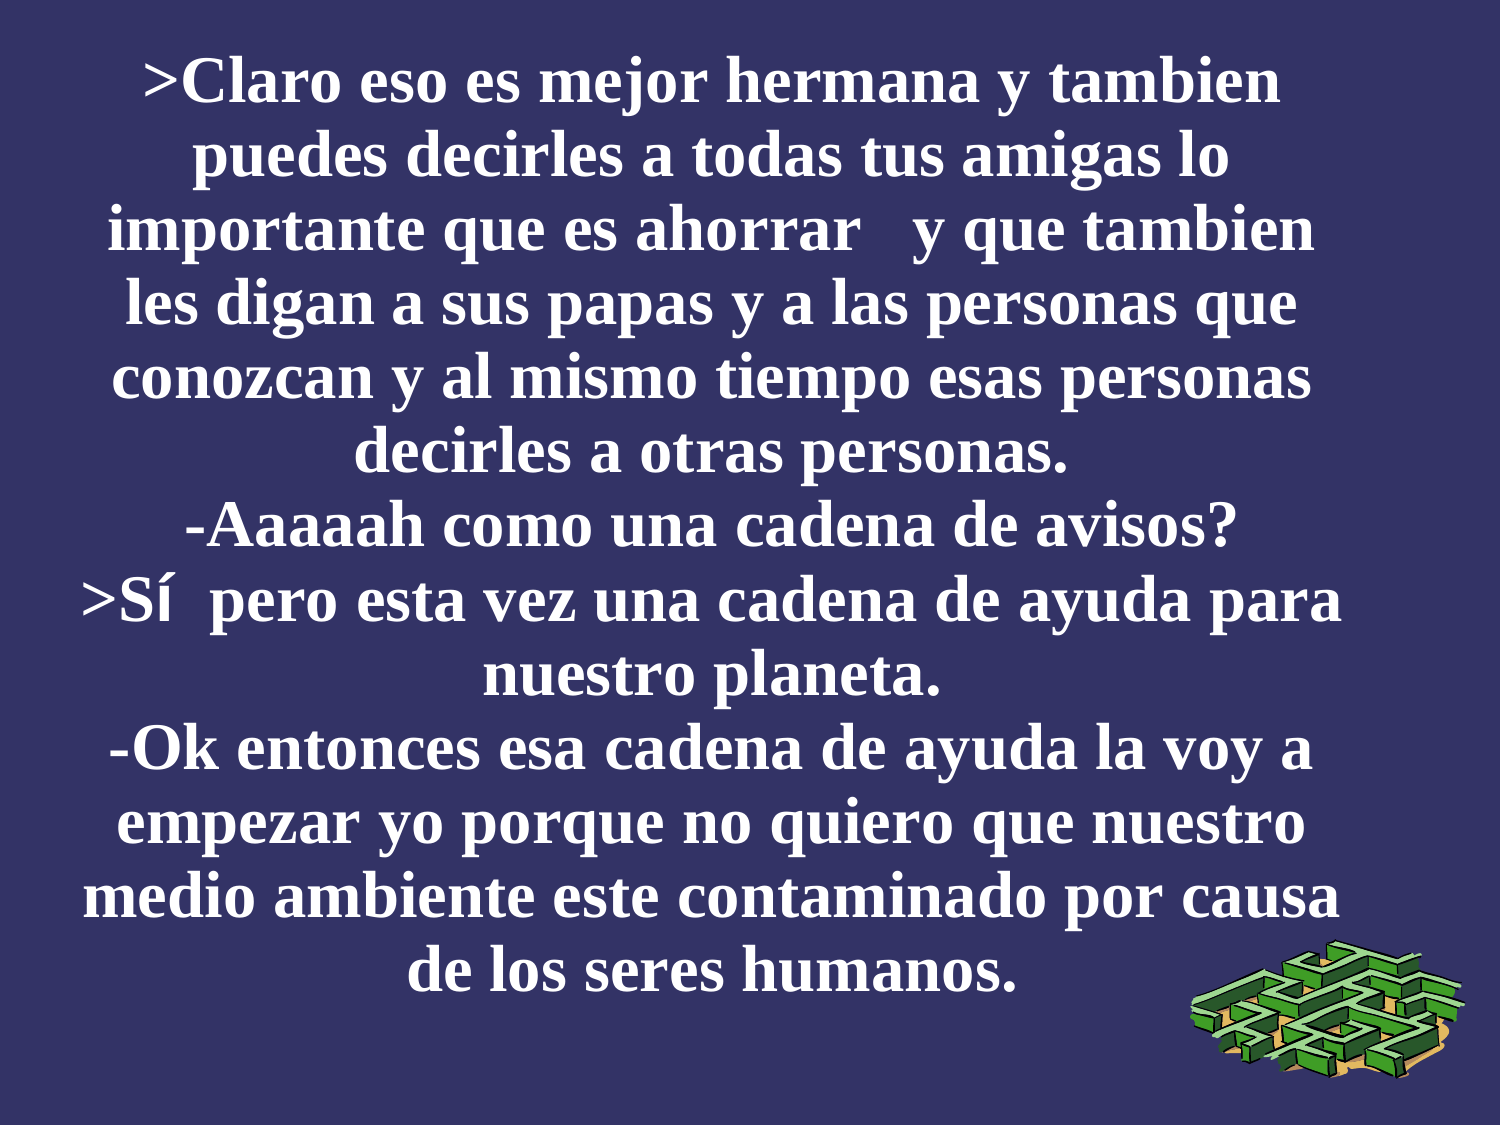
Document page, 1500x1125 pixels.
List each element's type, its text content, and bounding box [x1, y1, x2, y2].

subtitle >Claro eso es mejor hermana y tambien puedes decirles a todas tus amigas lo importante que es ahorrar y que tambien les digan a sus papas y a las personas que conozcan y al mismo tiempo esas personas decirles a otras personas. -Aaaaah como una cadena de avisos? >Sí pero esta vez una cadena de ayuda para nuestro planeta. -Ok entonces esa cadena de ayuda la voy a empezar yo porque no quiero que nuestro medio ambiente este contaminado por causa de los seres humanos. [75, 0, 1351, 1051]
